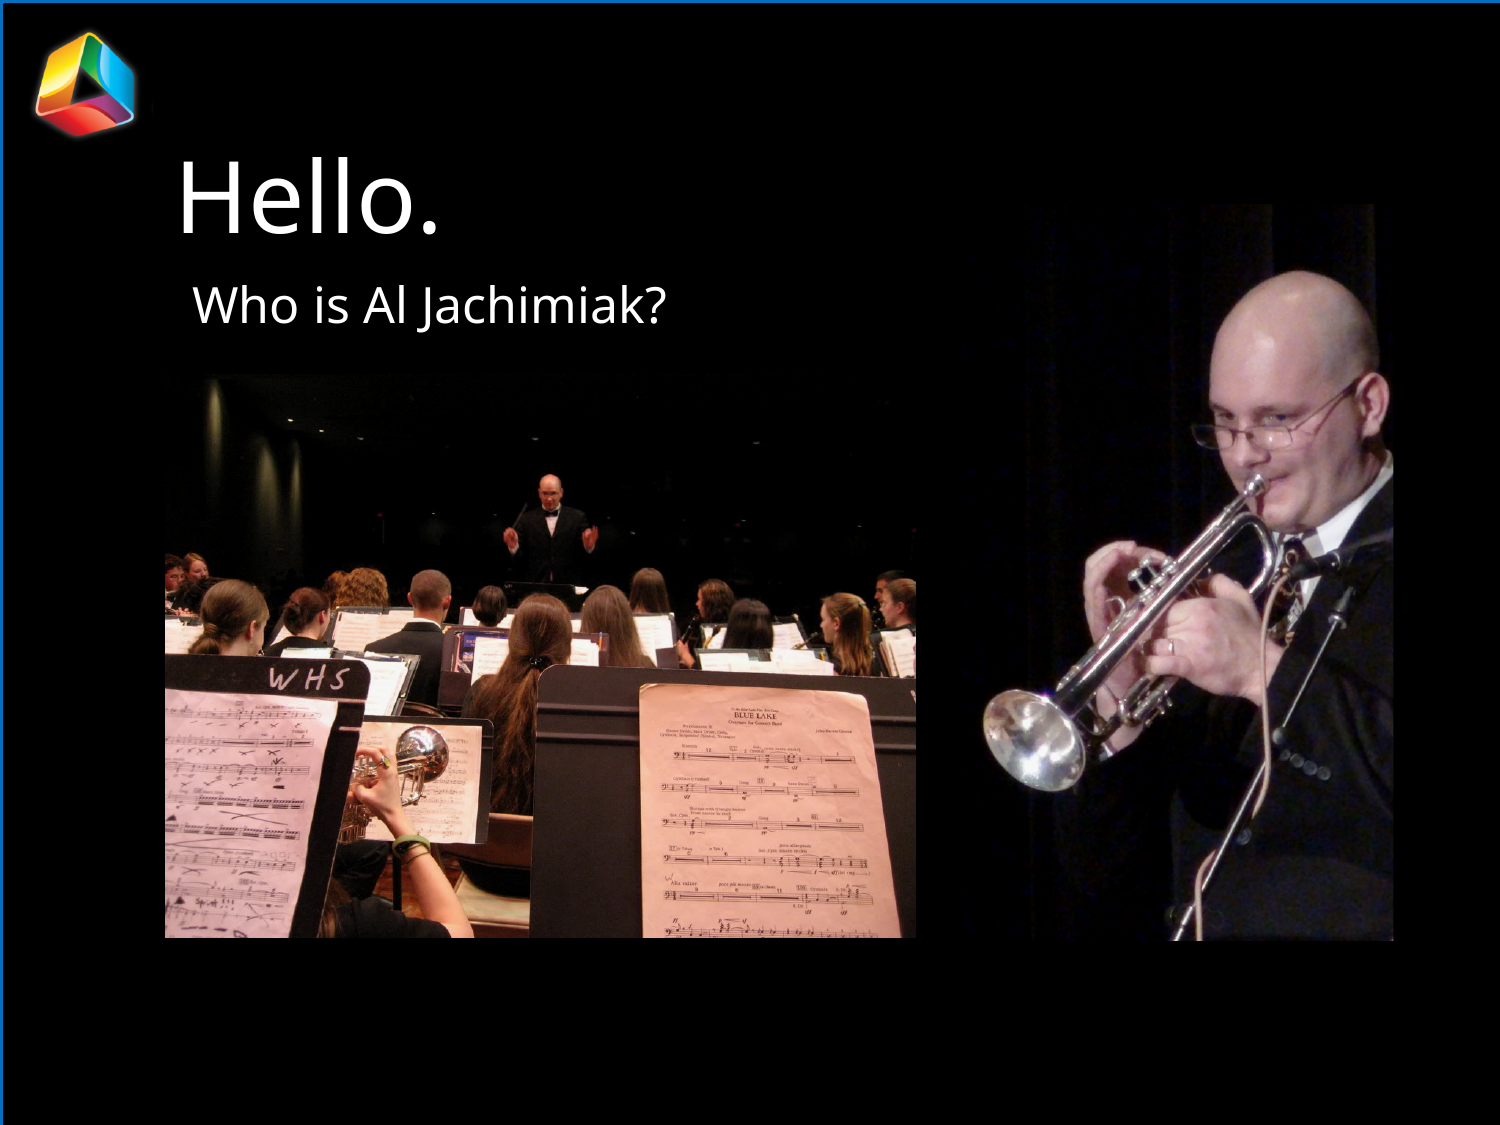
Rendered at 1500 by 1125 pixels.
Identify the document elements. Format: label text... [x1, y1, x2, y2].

text_box [0, 0, 1500, 1125]
picture [9, 26, 153, 158]
picture [962, 204, 1394, 941]
picture [165, 374, 916, 938]
text_box Hello. [159, 125, 1379, 261]
text_box Who is Al Jachimiak? [164, 265, 944, 341]
